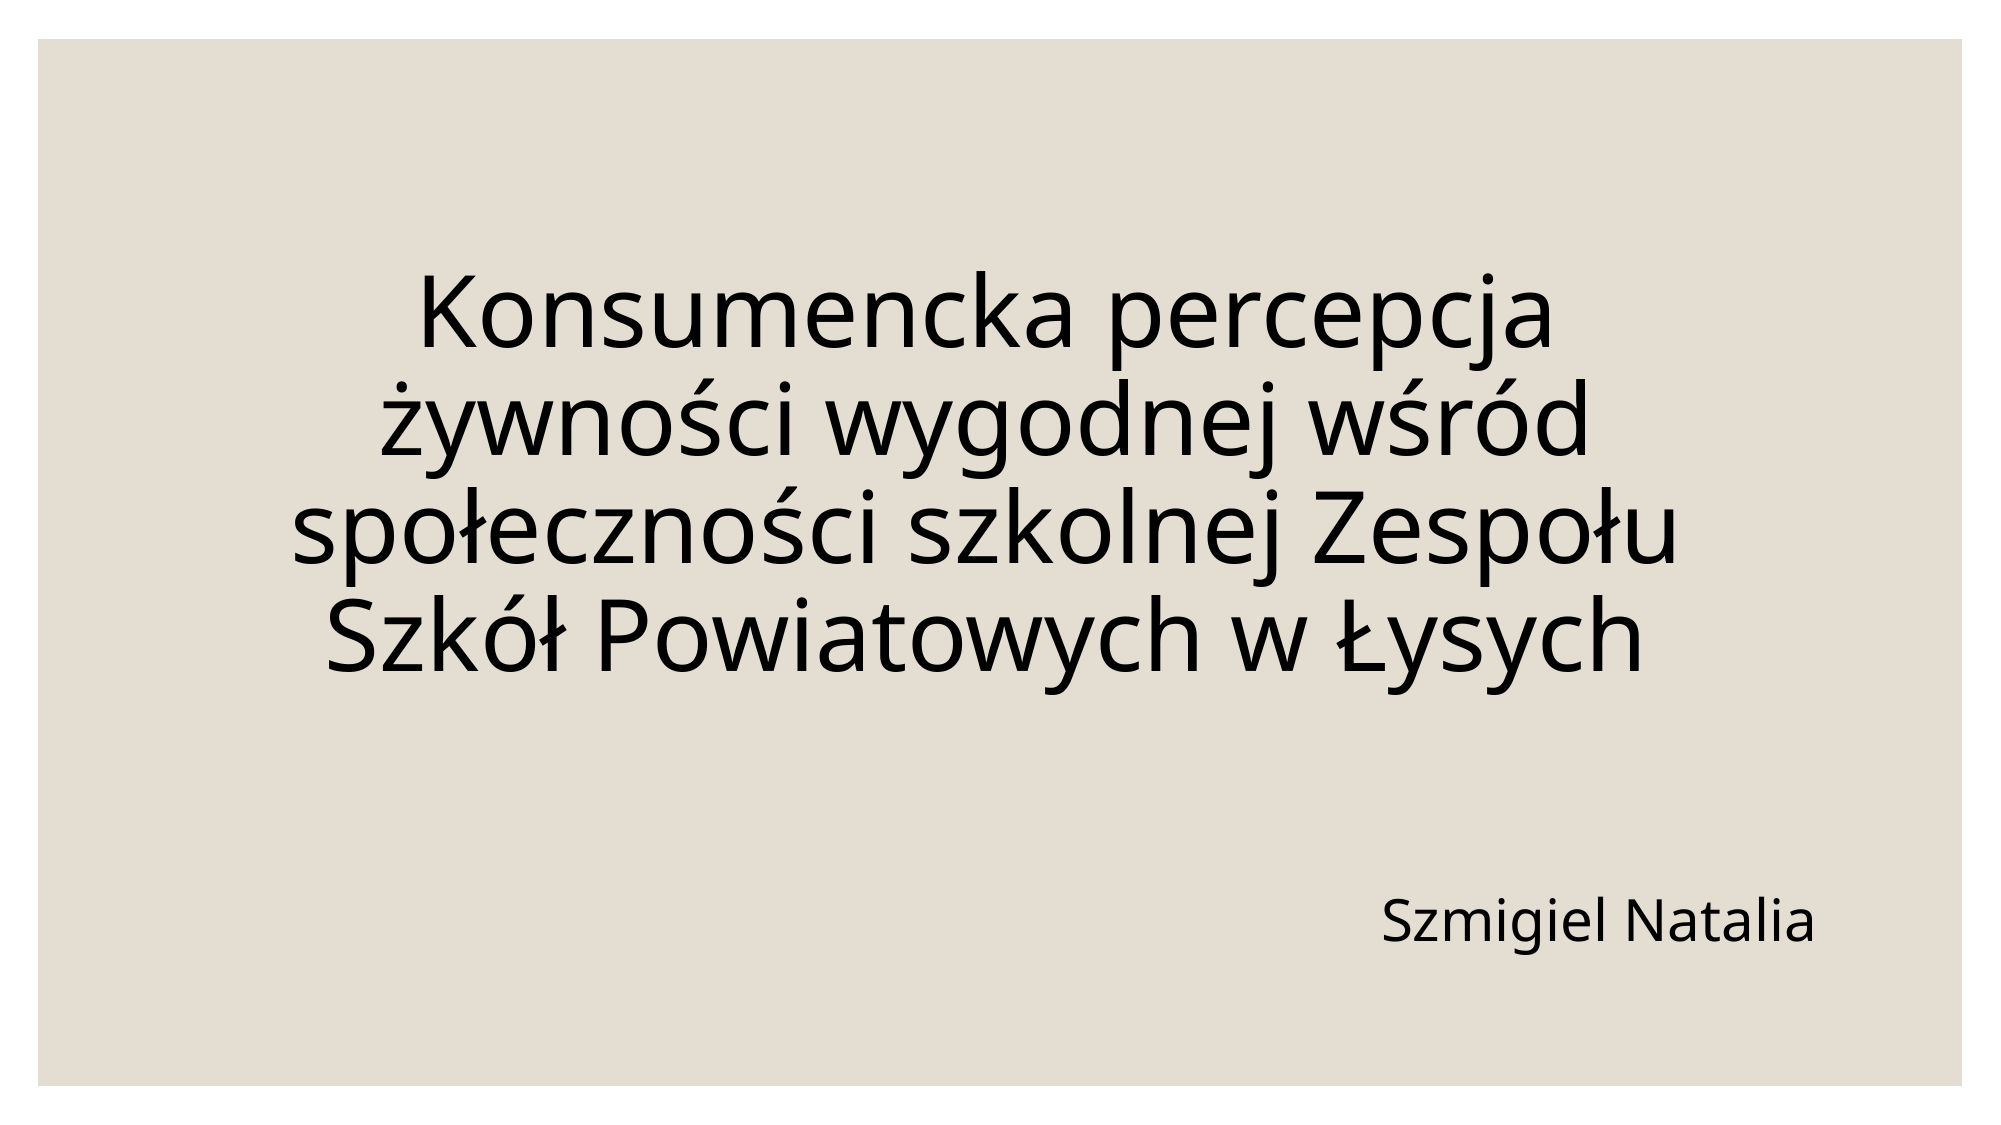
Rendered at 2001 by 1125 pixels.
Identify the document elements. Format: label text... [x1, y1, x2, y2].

title Konsumencka percepcja żywności wygodnej wśród społeczności szkolnej Zespołu Szkół Powiatowych w Łysych [262, 204, 1711, 751]
text_box Szmigiel Natalia [1366, 872, 1857, 967]
